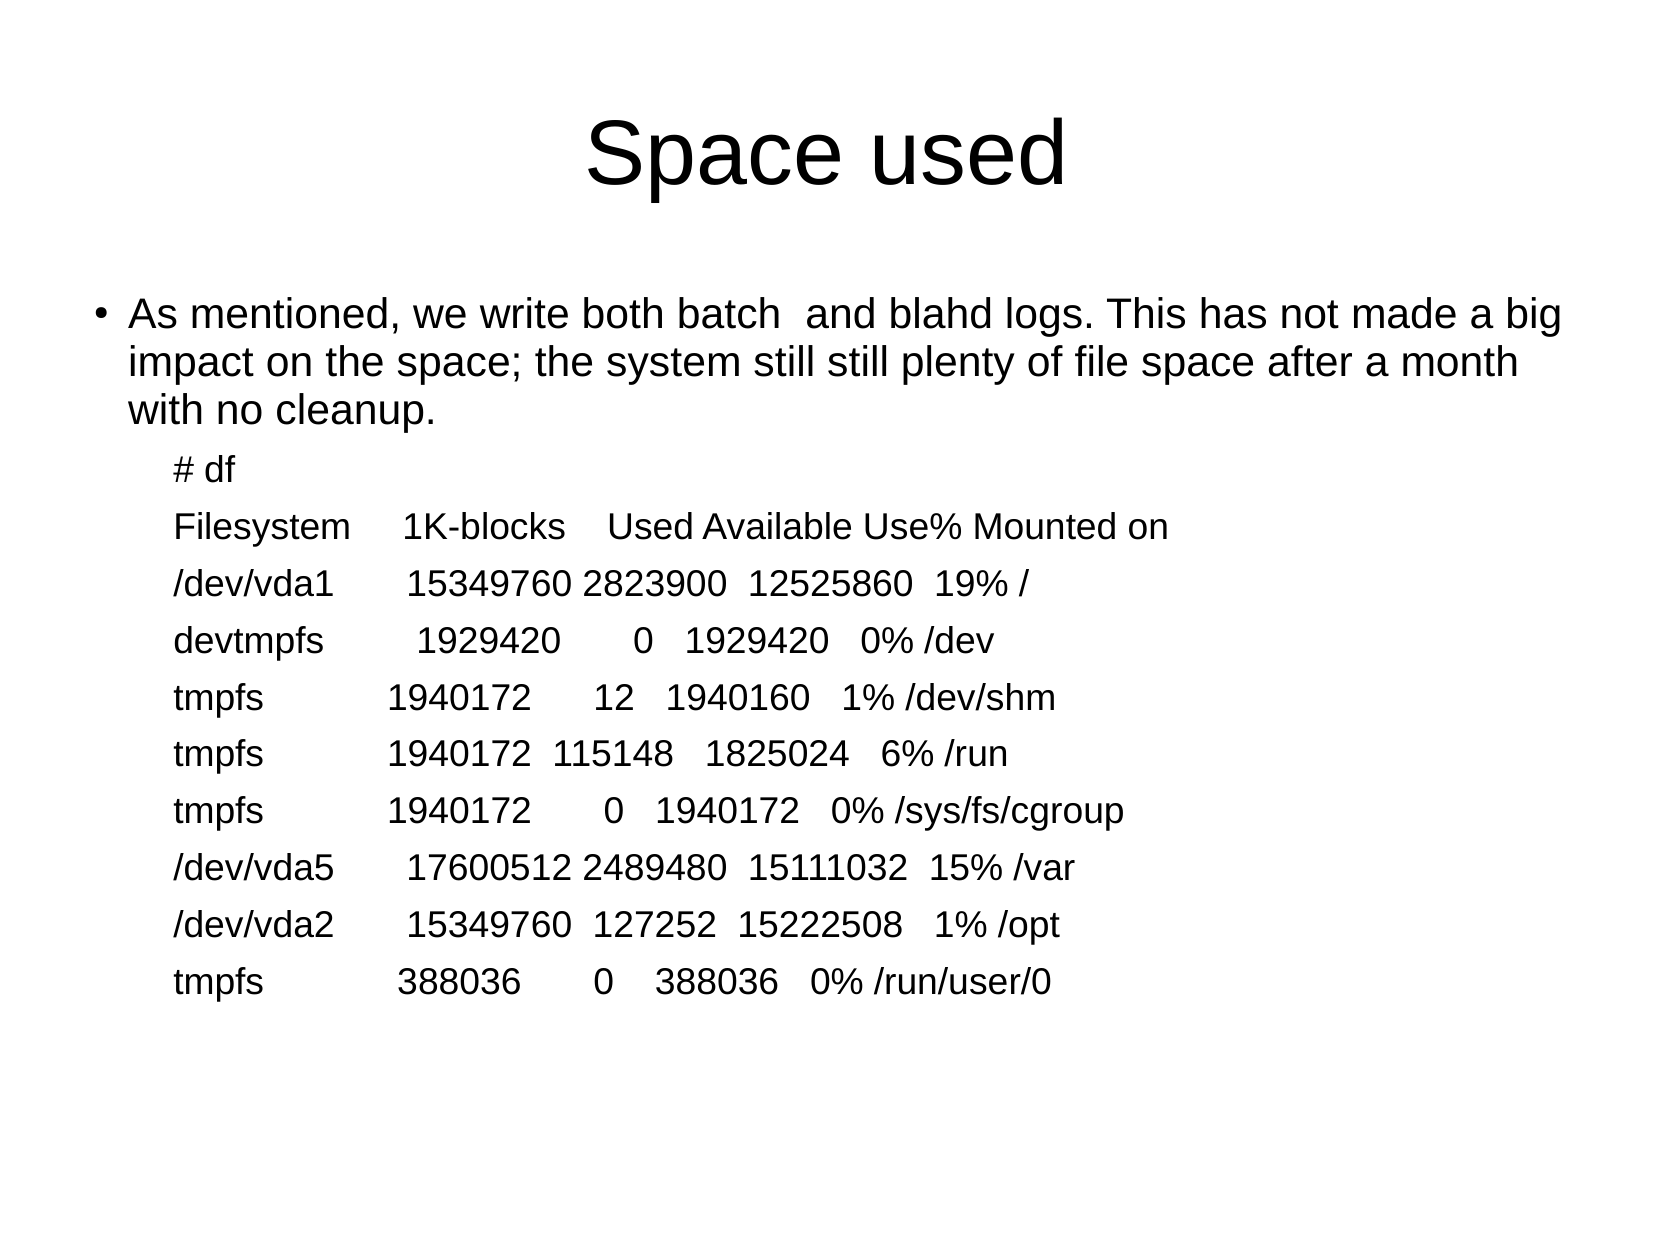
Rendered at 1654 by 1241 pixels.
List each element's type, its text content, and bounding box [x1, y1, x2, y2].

list As mentioned, we write both batch and blahd logs. This has not made a big impact on the space; the system still still plenty of file space after a month with no cleanup. # df Filesystem 1K-blocks Used Available Use% Mounted on /dev/vda1 15349760 2823900 12525860 19% / devtmpfs 1929420 0 1929420 0% /dev tmpfs 1940172 12 1940160 1% /dev/shm tmpfs 1940172 115148 1825024 6% /run tmpfs 1940172 0 1940172 0% /sys/fs/cgroup /dev/vda5 17600512 2489480 15111032 15% /var /dev/vda2 15349760 127252 15222508 1% /opt tmpfs 388036 0 388036 0% /run/user/0 [82, 290, 1571, 1010]
title Space used [82, 49, 1571, 257]
